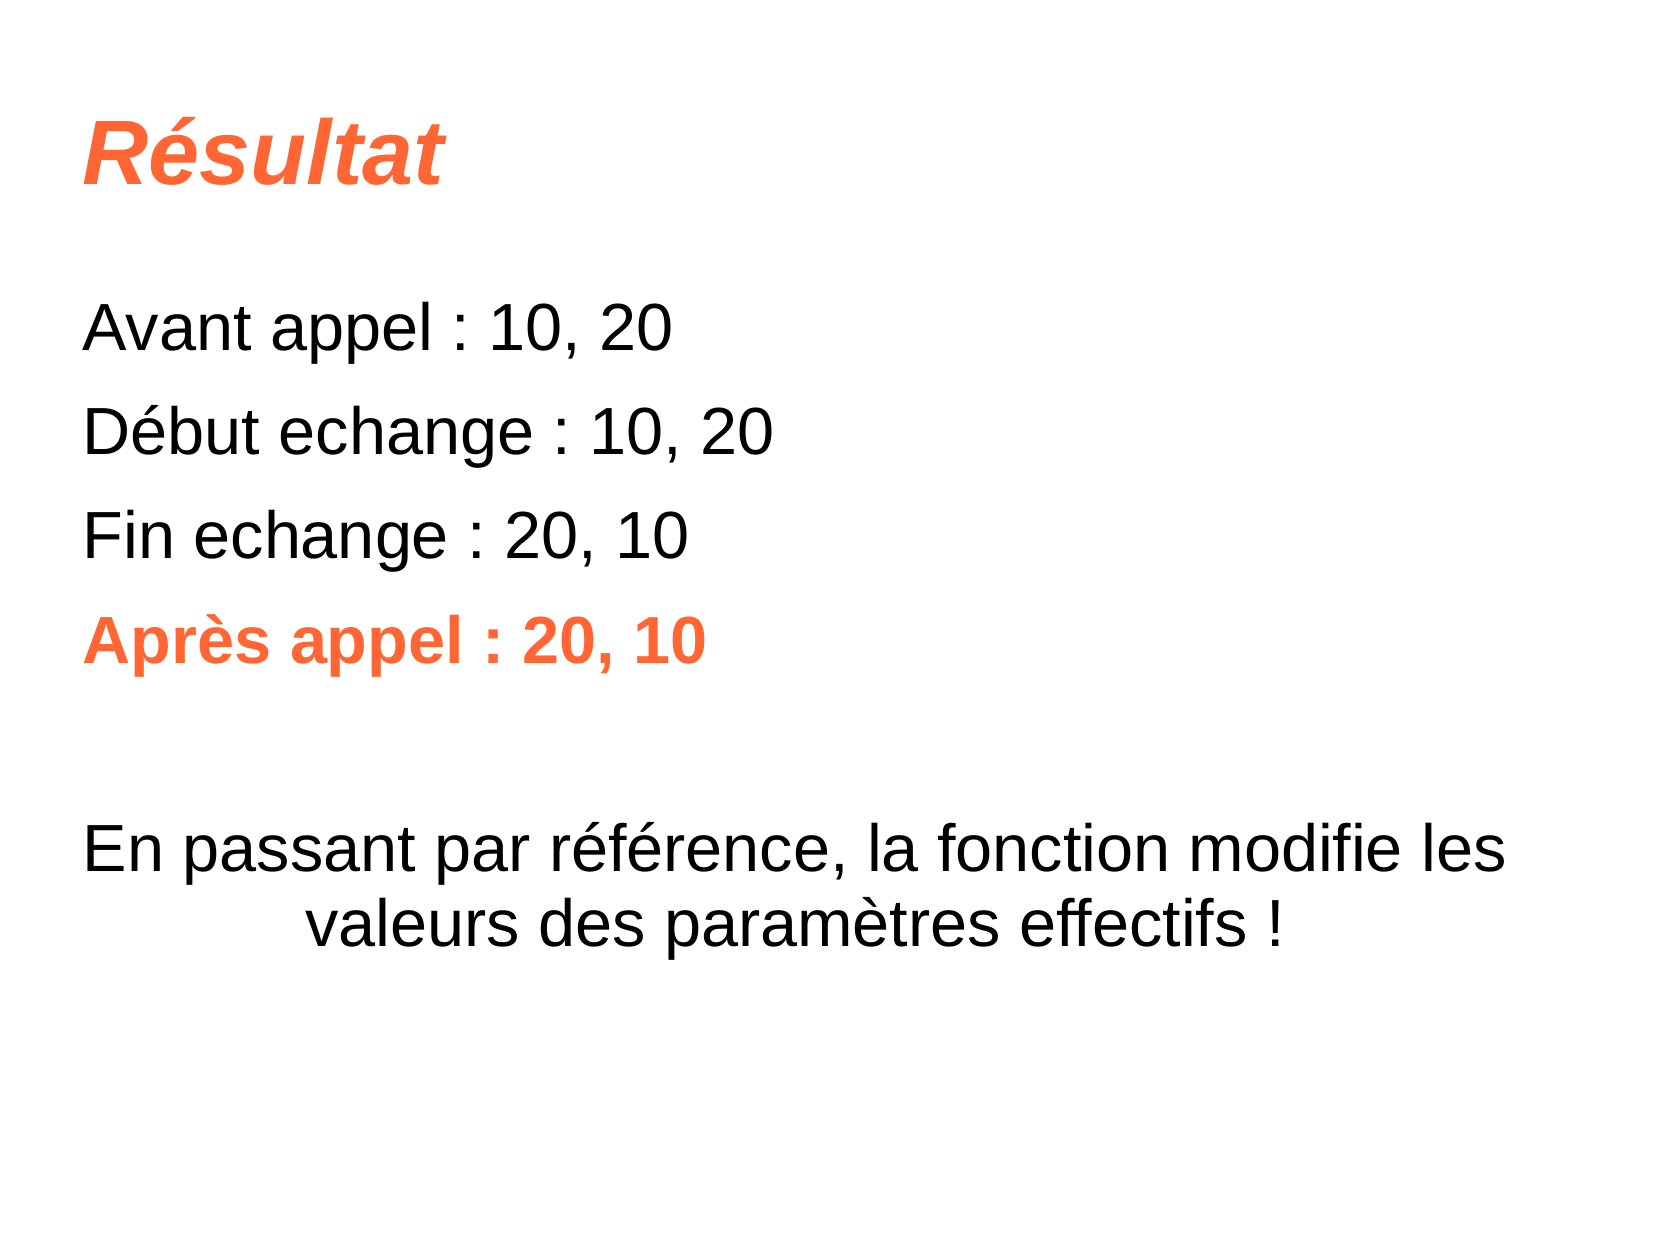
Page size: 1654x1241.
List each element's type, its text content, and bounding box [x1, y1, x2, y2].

title Résultat [82, 49, 1571, 257]
list Avant appel : 10, 20 Début echange : 10, 20 Fin echange : 20, 10 Après appel : 20, 10 En passant par référence, la fonction modifie les valeurs des paramètres effectifs ! [82, 290, 1571, 1109]
